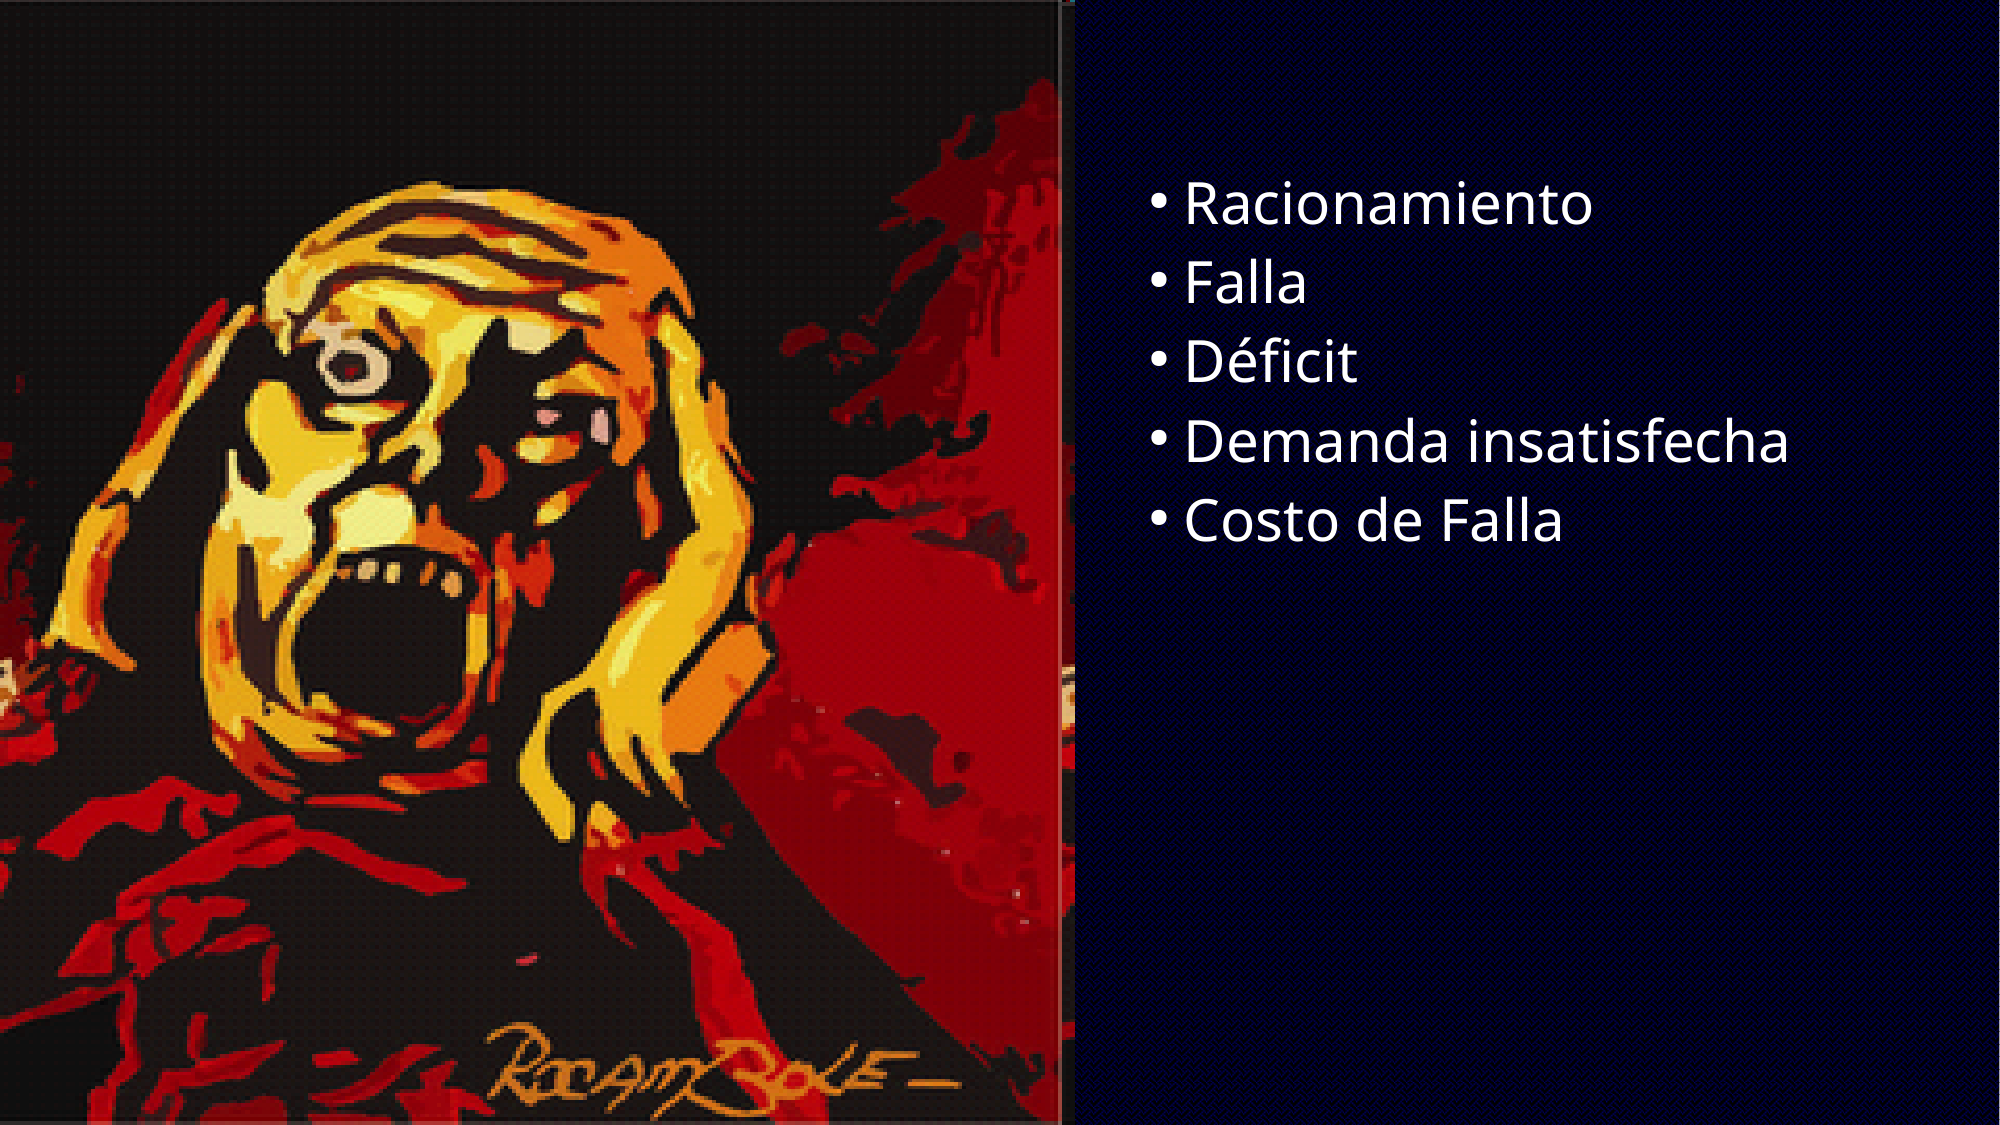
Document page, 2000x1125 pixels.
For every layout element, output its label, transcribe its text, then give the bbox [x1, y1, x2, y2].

picture [0, 0, 2000, 1125]
text_box Racionamiento Falla Déficit Demanda insatisfecha Costo de Falla [1133, 154, 1909, 495]
